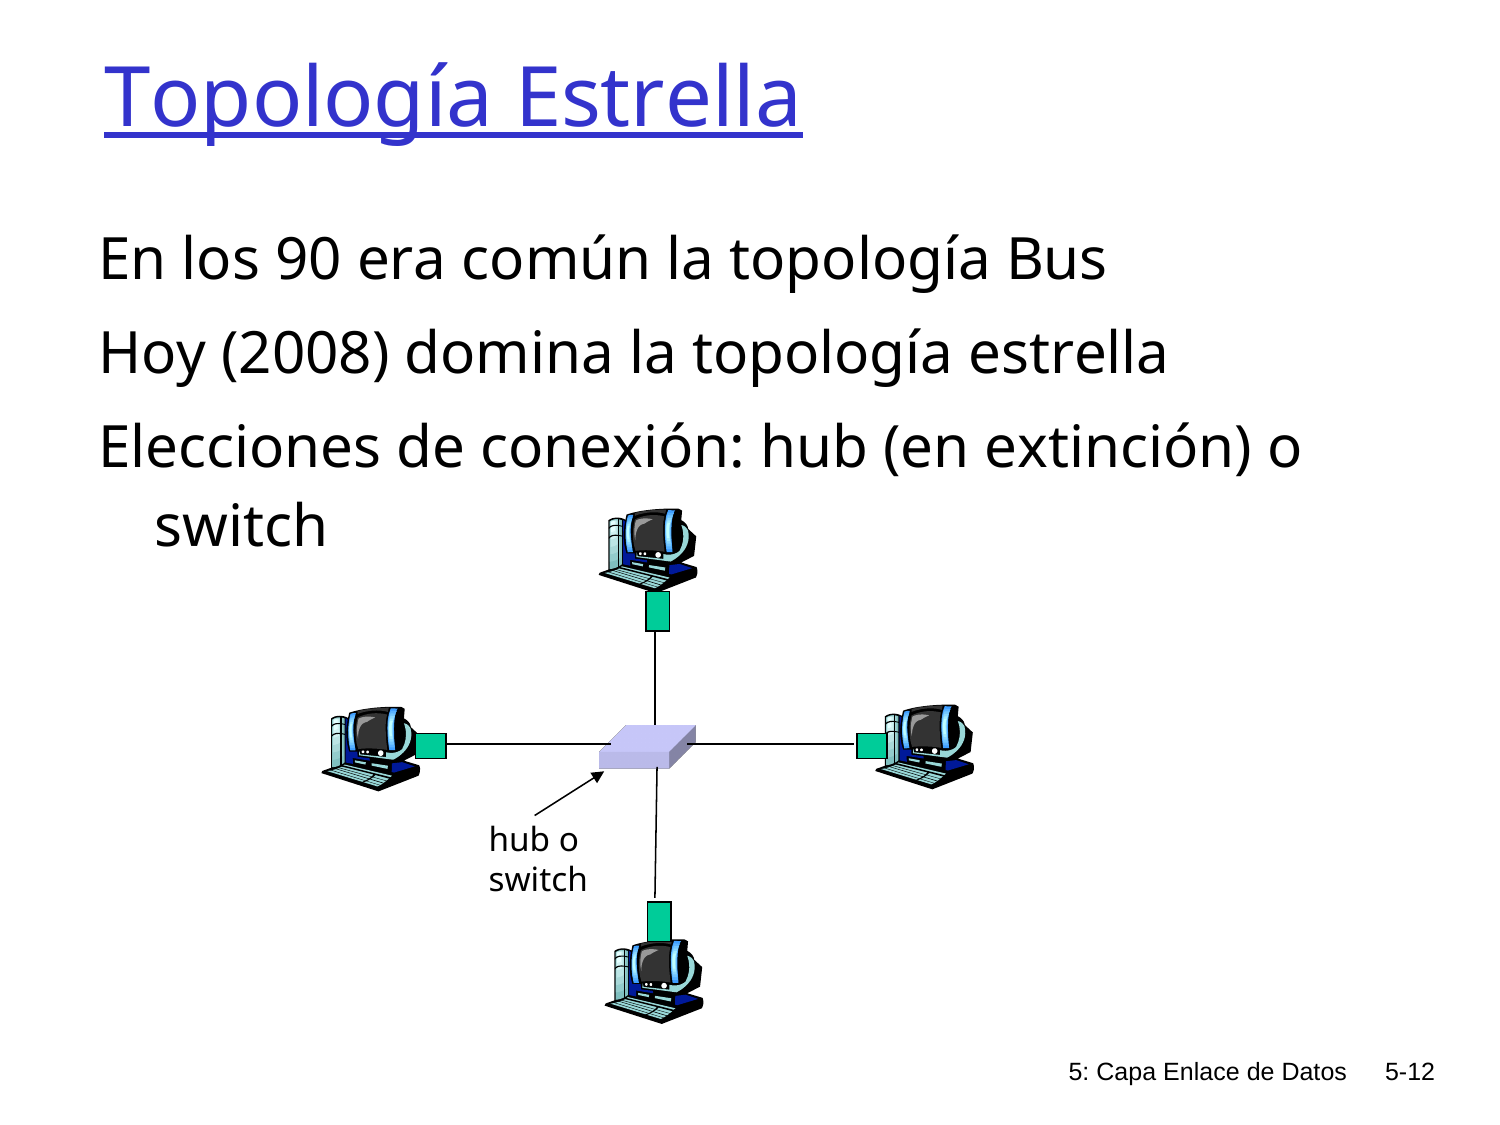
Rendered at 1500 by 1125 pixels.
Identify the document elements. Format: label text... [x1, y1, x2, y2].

picture [875, 703, 976, 790]
list En los 90 era común la topología Bus Hoy (2008) domina la topología estrella Elecciones de conexión: hub (en extinción) o switch [83, 209, 1359, 580]
text_box hub o switch [473, 810, 603, 906]
text_box [647, 901, 672, 942]
picture [321, 706, 422, 792]
title Topología Estrella [89, 0, 1365, 188]
text_box [645, 591, 655, 632]
text_box [599, 725, 695, 768]
picture [604, 938, 705, 1024]
picture [598, 507, 699, 594]
